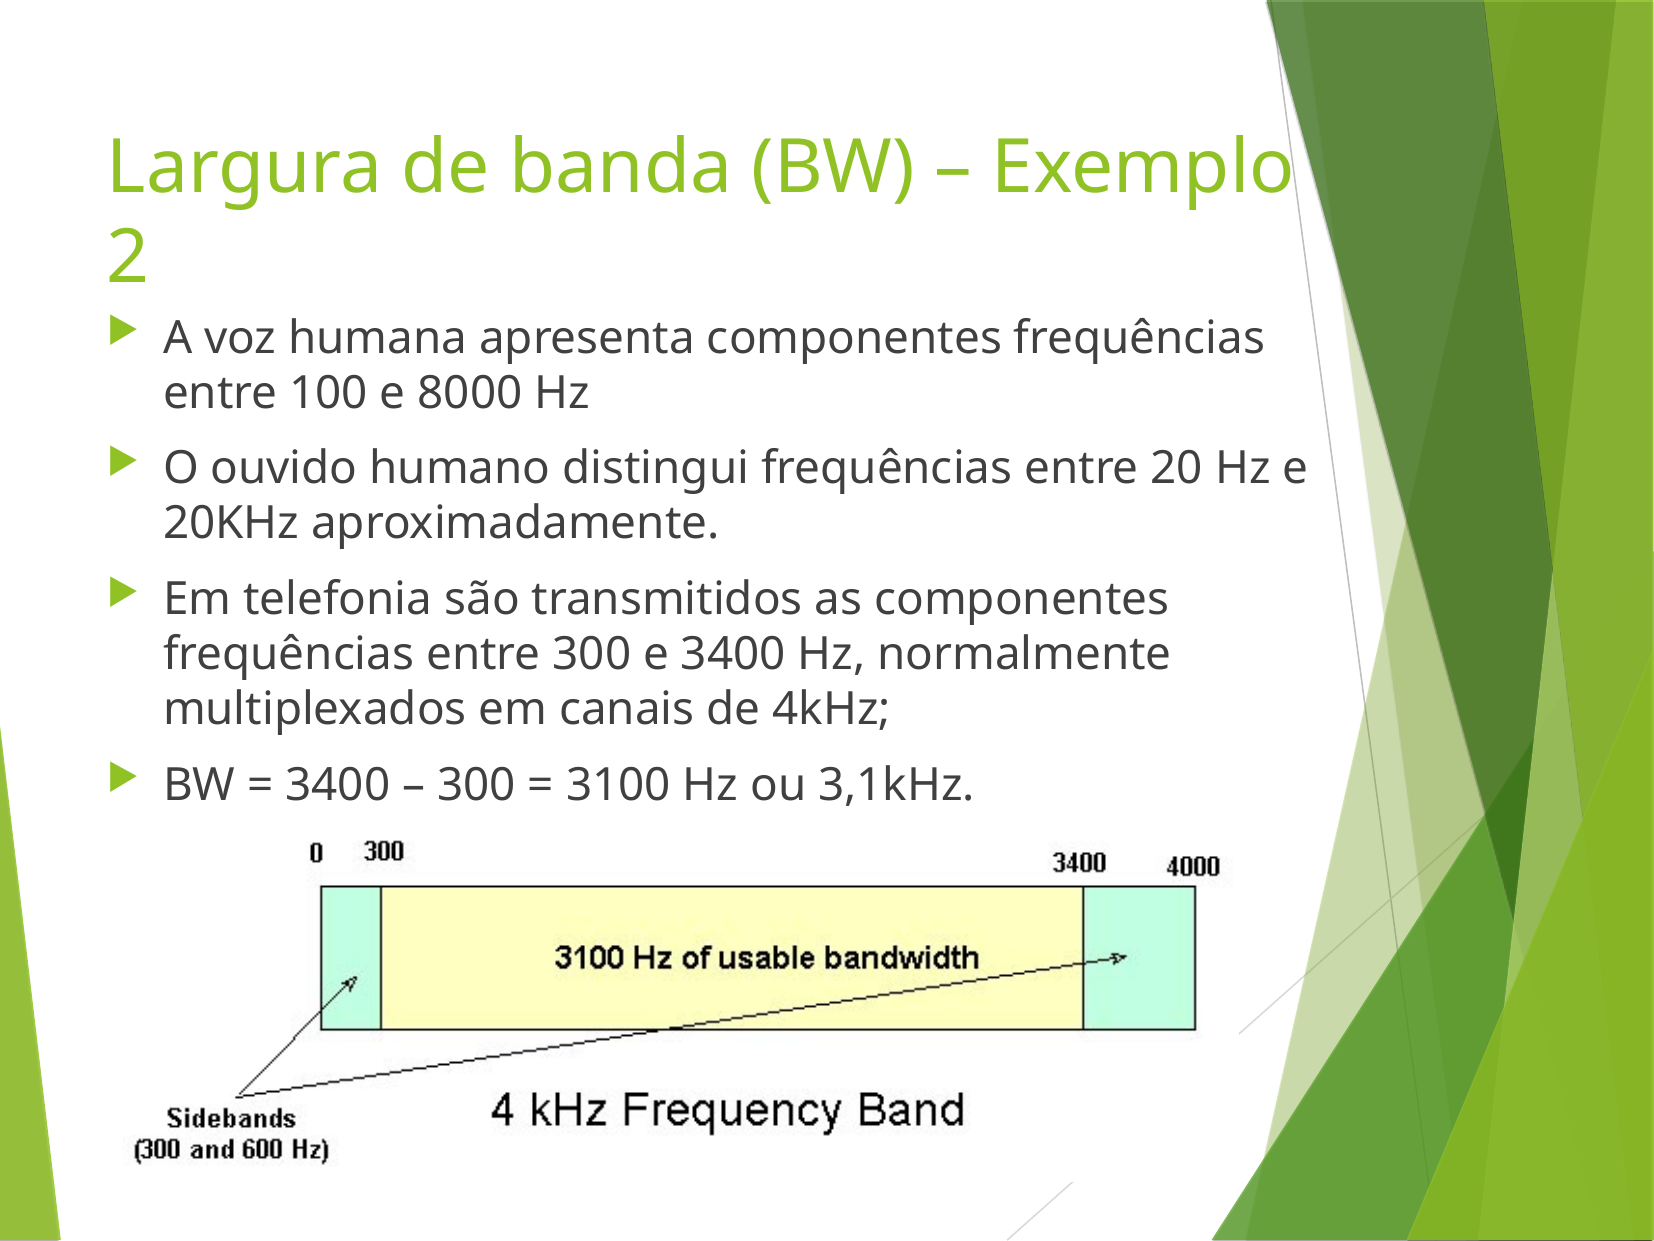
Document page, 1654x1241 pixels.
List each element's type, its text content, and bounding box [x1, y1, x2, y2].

title Largura de banda (BW) – Exemplo 2 [91, 110, 1335, 299]
picture [122, 826, 1239, 1182]
list A voz humana apresenta componentes frequências entre 100 e 8000 Hz O ouvido humano distingui frequências entre 20 Hz e 20KHz aproximadamente. Em telefonia são transmitidos as componentes frequências entre 300 e 3400 Hz, normalmente multiplexados em canais de 4kHz; BW = 3400 – 300 = 3100 Hz ou 3,1kHz. [91, 299, 1394, 1232]
